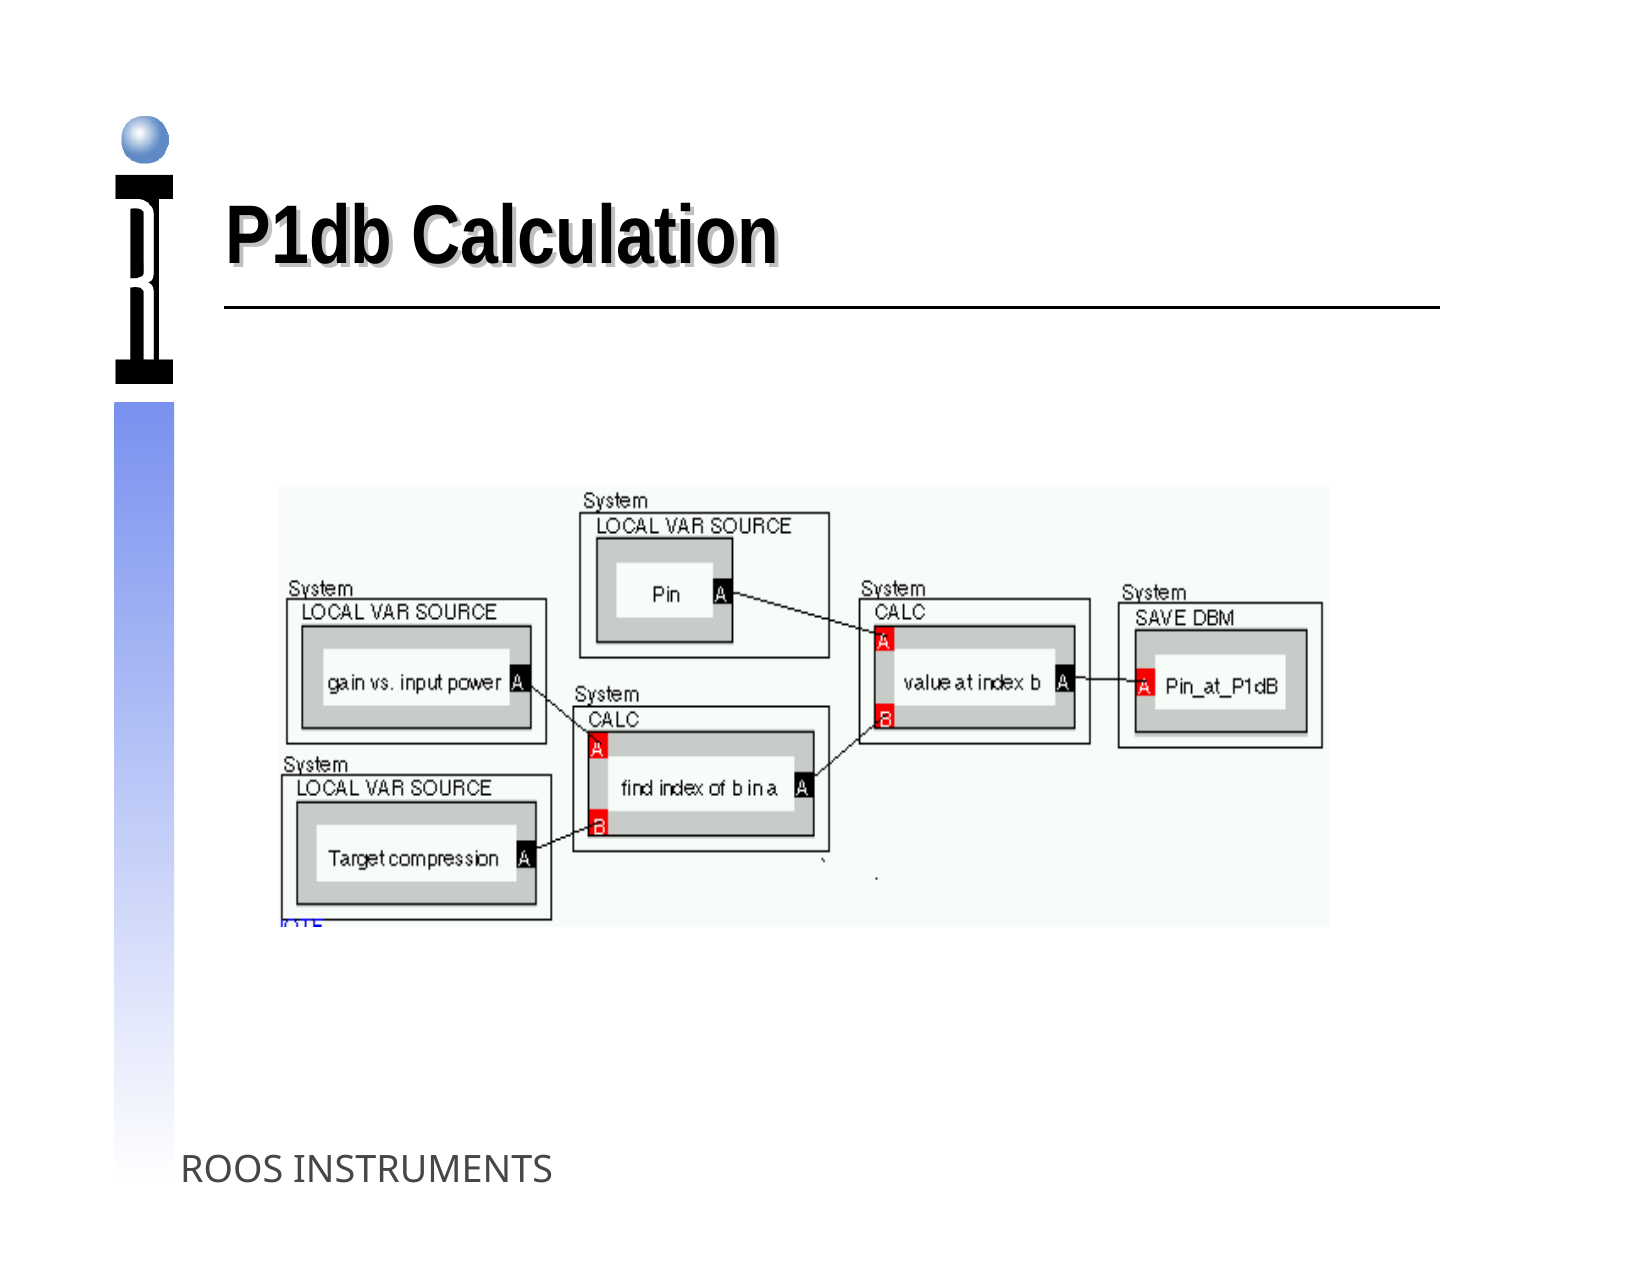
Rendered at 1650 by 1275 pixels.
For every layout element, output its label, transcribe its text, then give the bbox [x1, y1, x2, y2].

text_box P1db Calculation [225, 99, 1447, 284]
picture [278, 487, 1330, 927]
